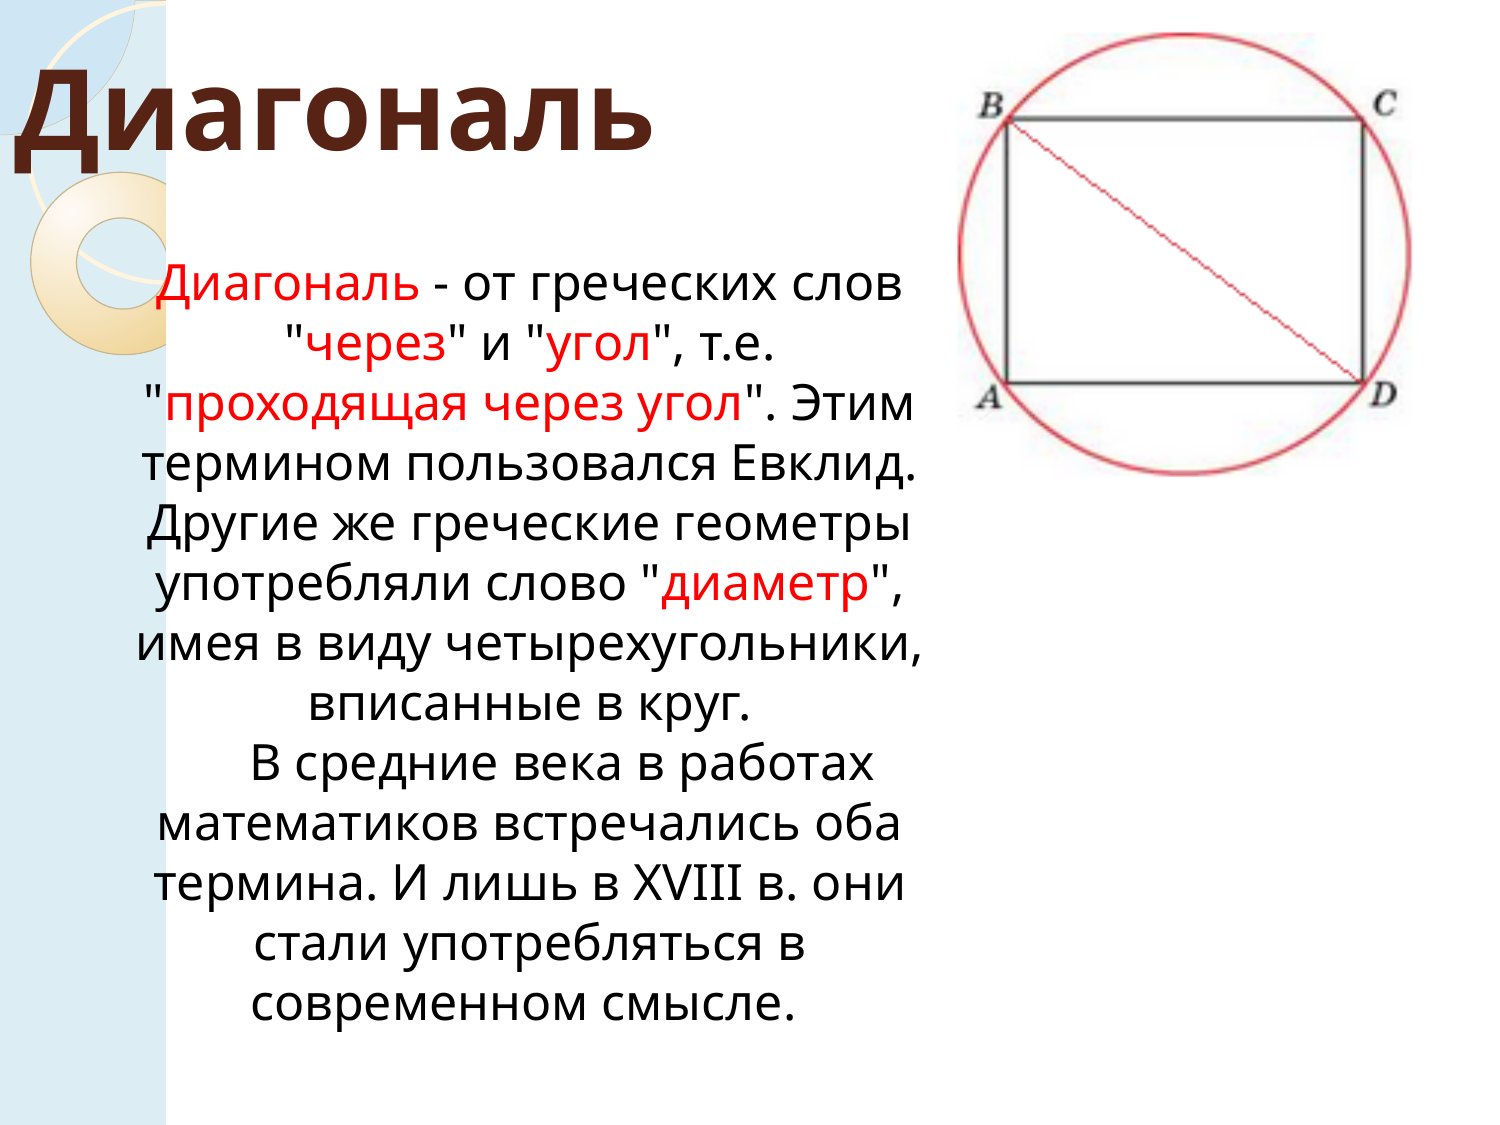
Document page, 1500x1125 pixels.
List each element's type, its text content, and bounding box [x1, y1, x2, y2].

picture [950, 19, 1436, 492]
title Диагональ [0, 30, 950, 219]
text_box Диагональ - от греческих слов "через" и "угол", т.е. "проходящая через угол". Этим термином пользовался Евклид. Другие же греческие геометры употребляли слово "диаметр", имея в виду четырехугольники, вписанные в круг. В средние века в работах математиков встречались оба термина. И лишь в XVIII в. они стали употребляться в современном смысле. [112, 243, 948, 1039]
